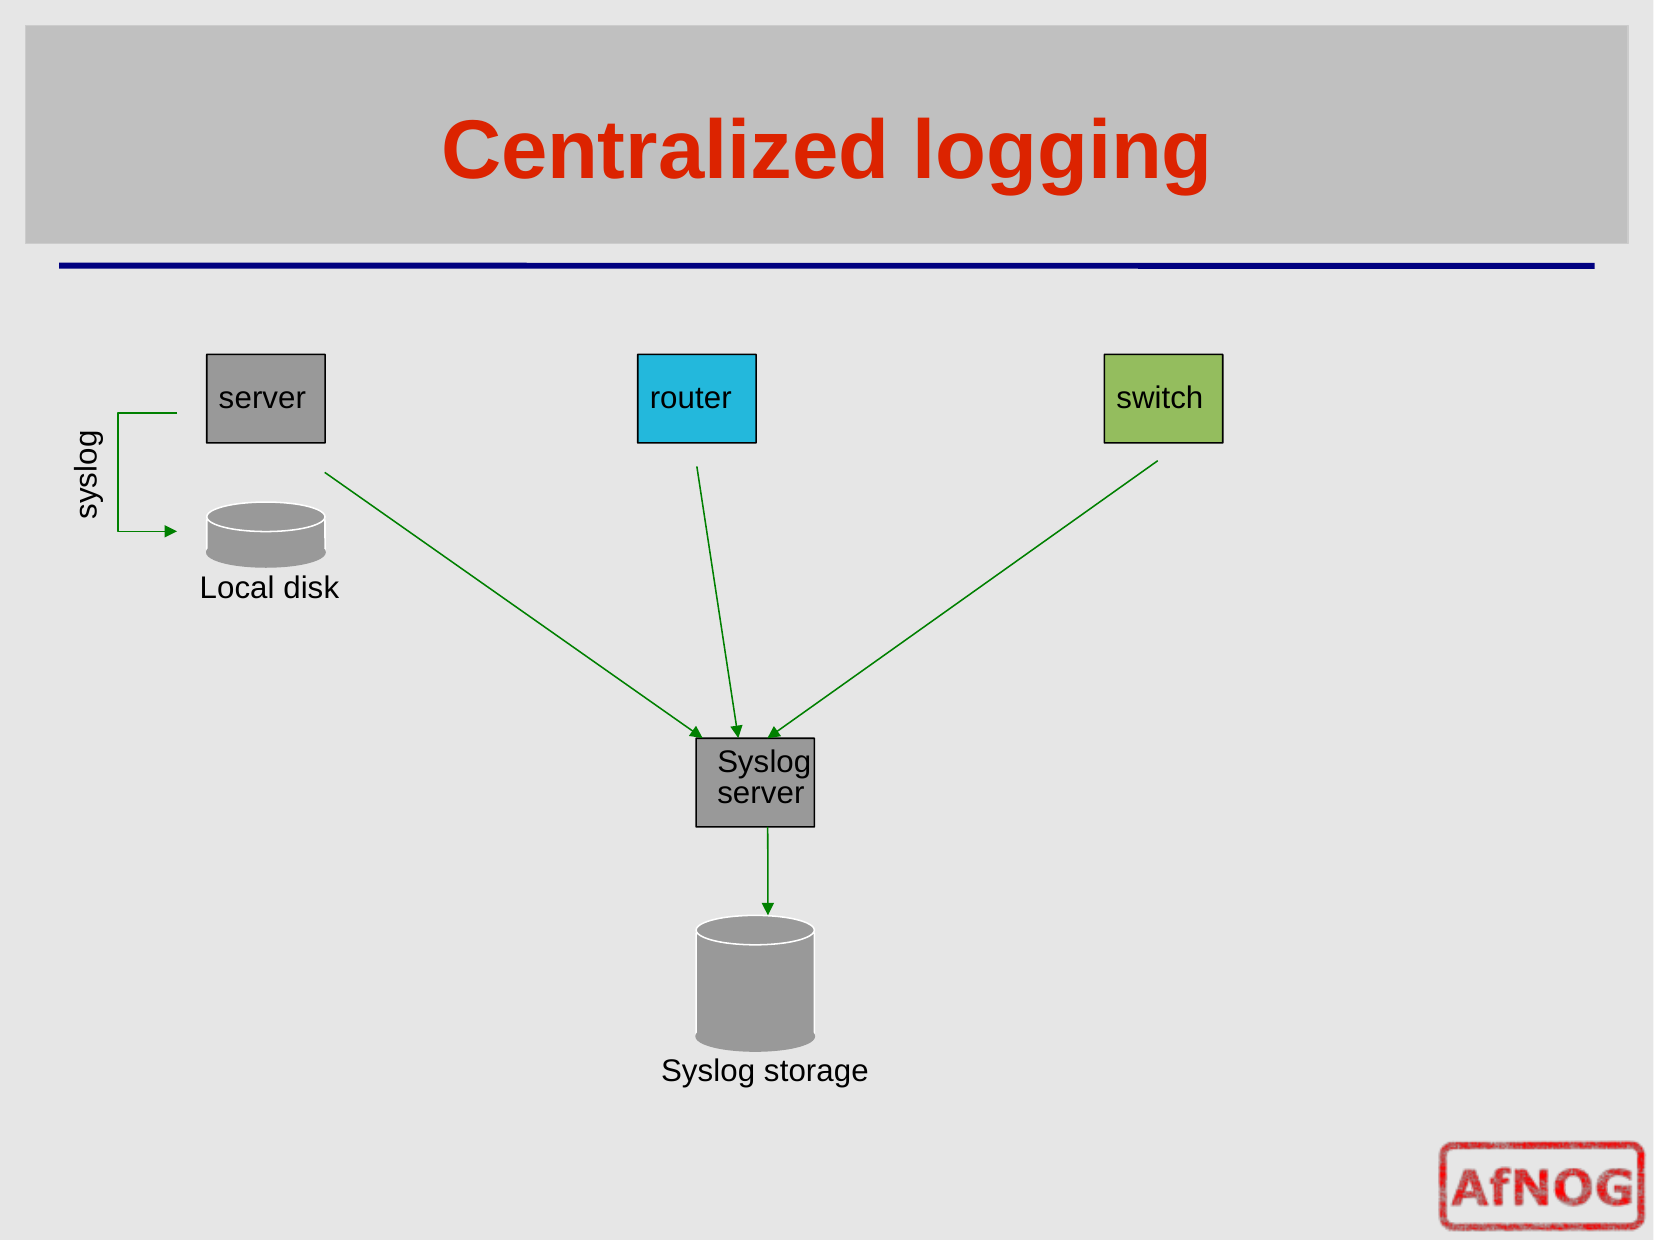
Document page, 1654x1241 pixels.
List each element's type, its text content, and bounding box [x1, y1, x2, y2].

text_box router [643, 383, 739, 415]
text_box [25, 25, 121, 244]
text_box [1534, 25, 1629, 244]
text_box switch [1110, 383, 1211, 415]
text_box syslog [71, 423, 103, 526]
text_box [1104, 354, 1223, 443]
text_box [696, 738, 815, 827]
text_box [696, 915, 815, 1052]
text_box [206, 354, 326, 443]
picture [1437, 1139, 1648, 1235]
text_box [206, 502, 326, 567]
text_box Syslog server [711, 747, 819, 810]
title Centralized logging [121, 0, 1534, 299]
text_box Local disk [193, 573, 347, 605]
text_box server [212, 383, 313, 415]
text_box [637, 354, 757, 443]
text_box Syslog storage [655, 1056, 876, 1089]
